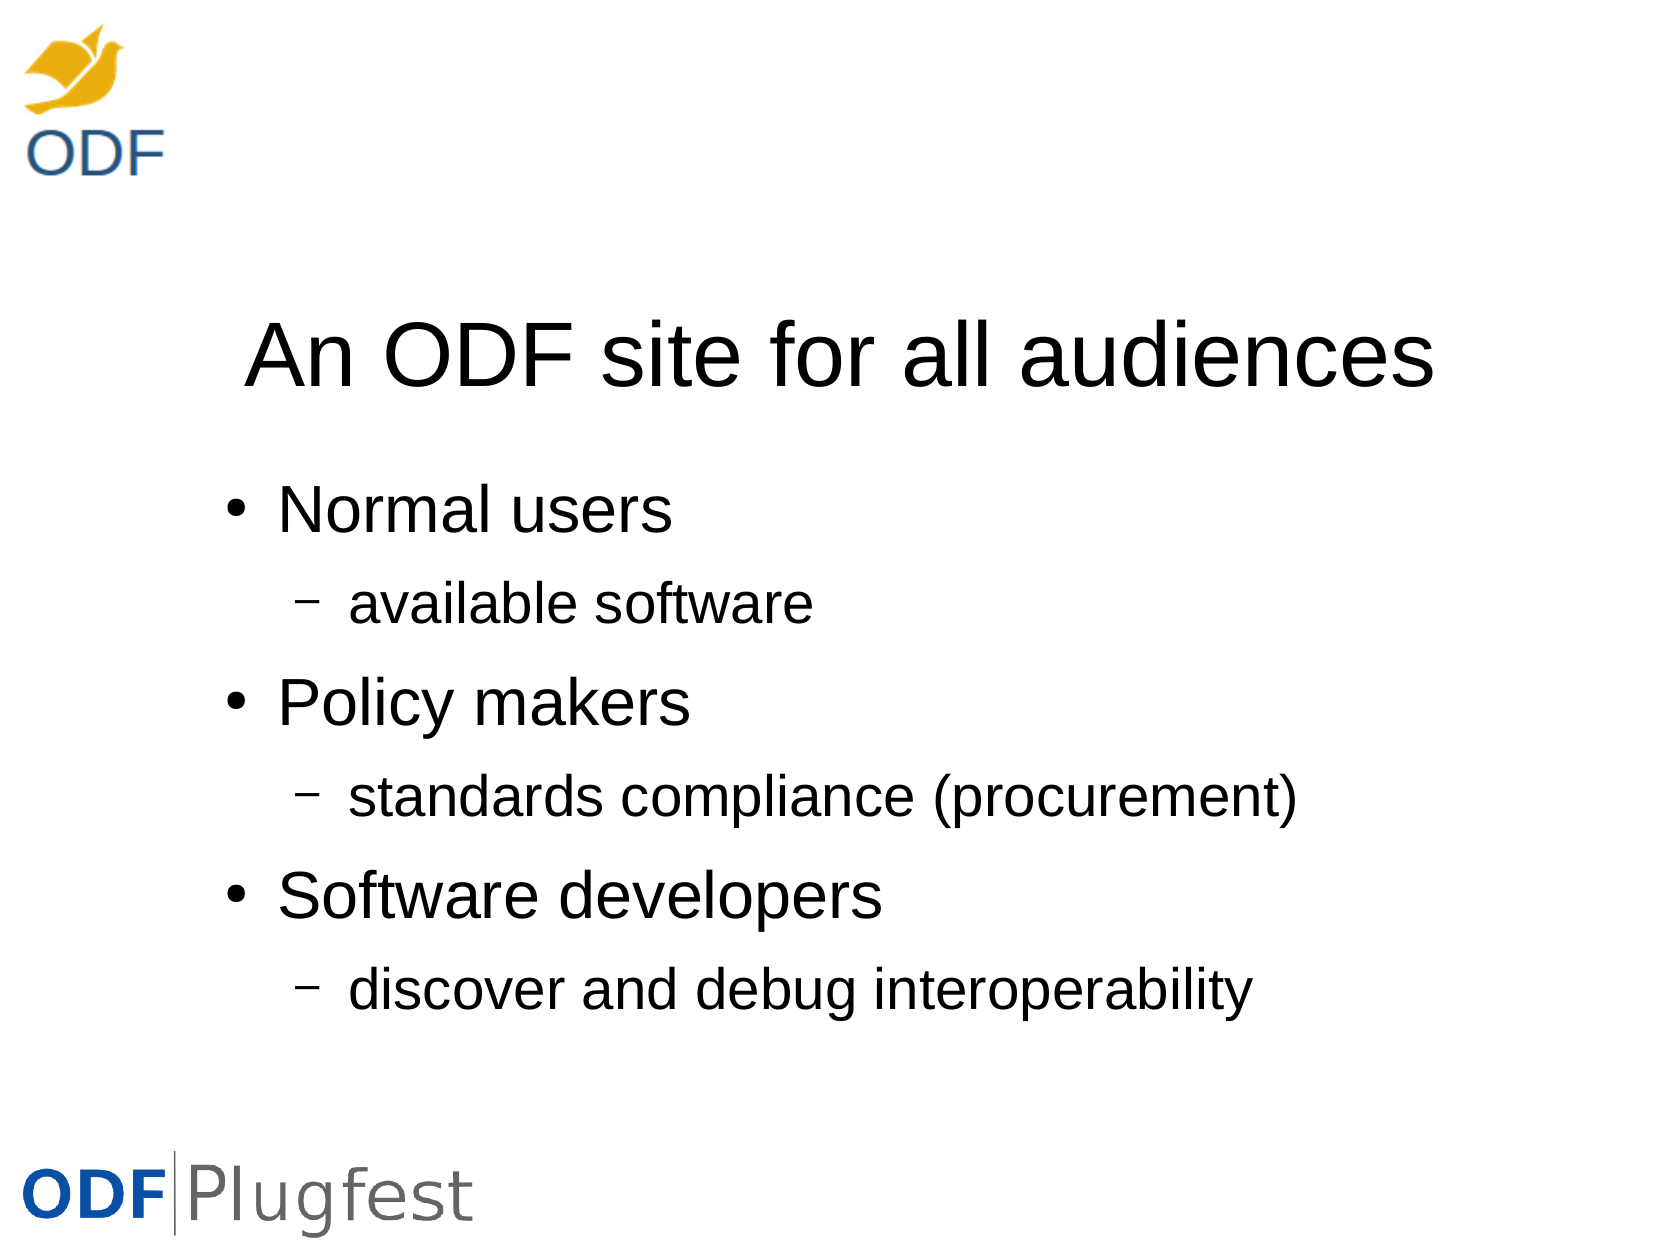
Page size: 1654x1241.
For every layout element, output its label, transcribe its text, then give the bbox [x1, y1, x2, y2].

picture [0, 0, 216, 218]
picture [23, 1150, 473, 1241]
title An ODF site for all audiences [206, 265, 1477, 443]
list Normal users available software Policy makers standards compliance (procurement) Software developers discover and debug interoperability [206, 472, 1477, 1192]
